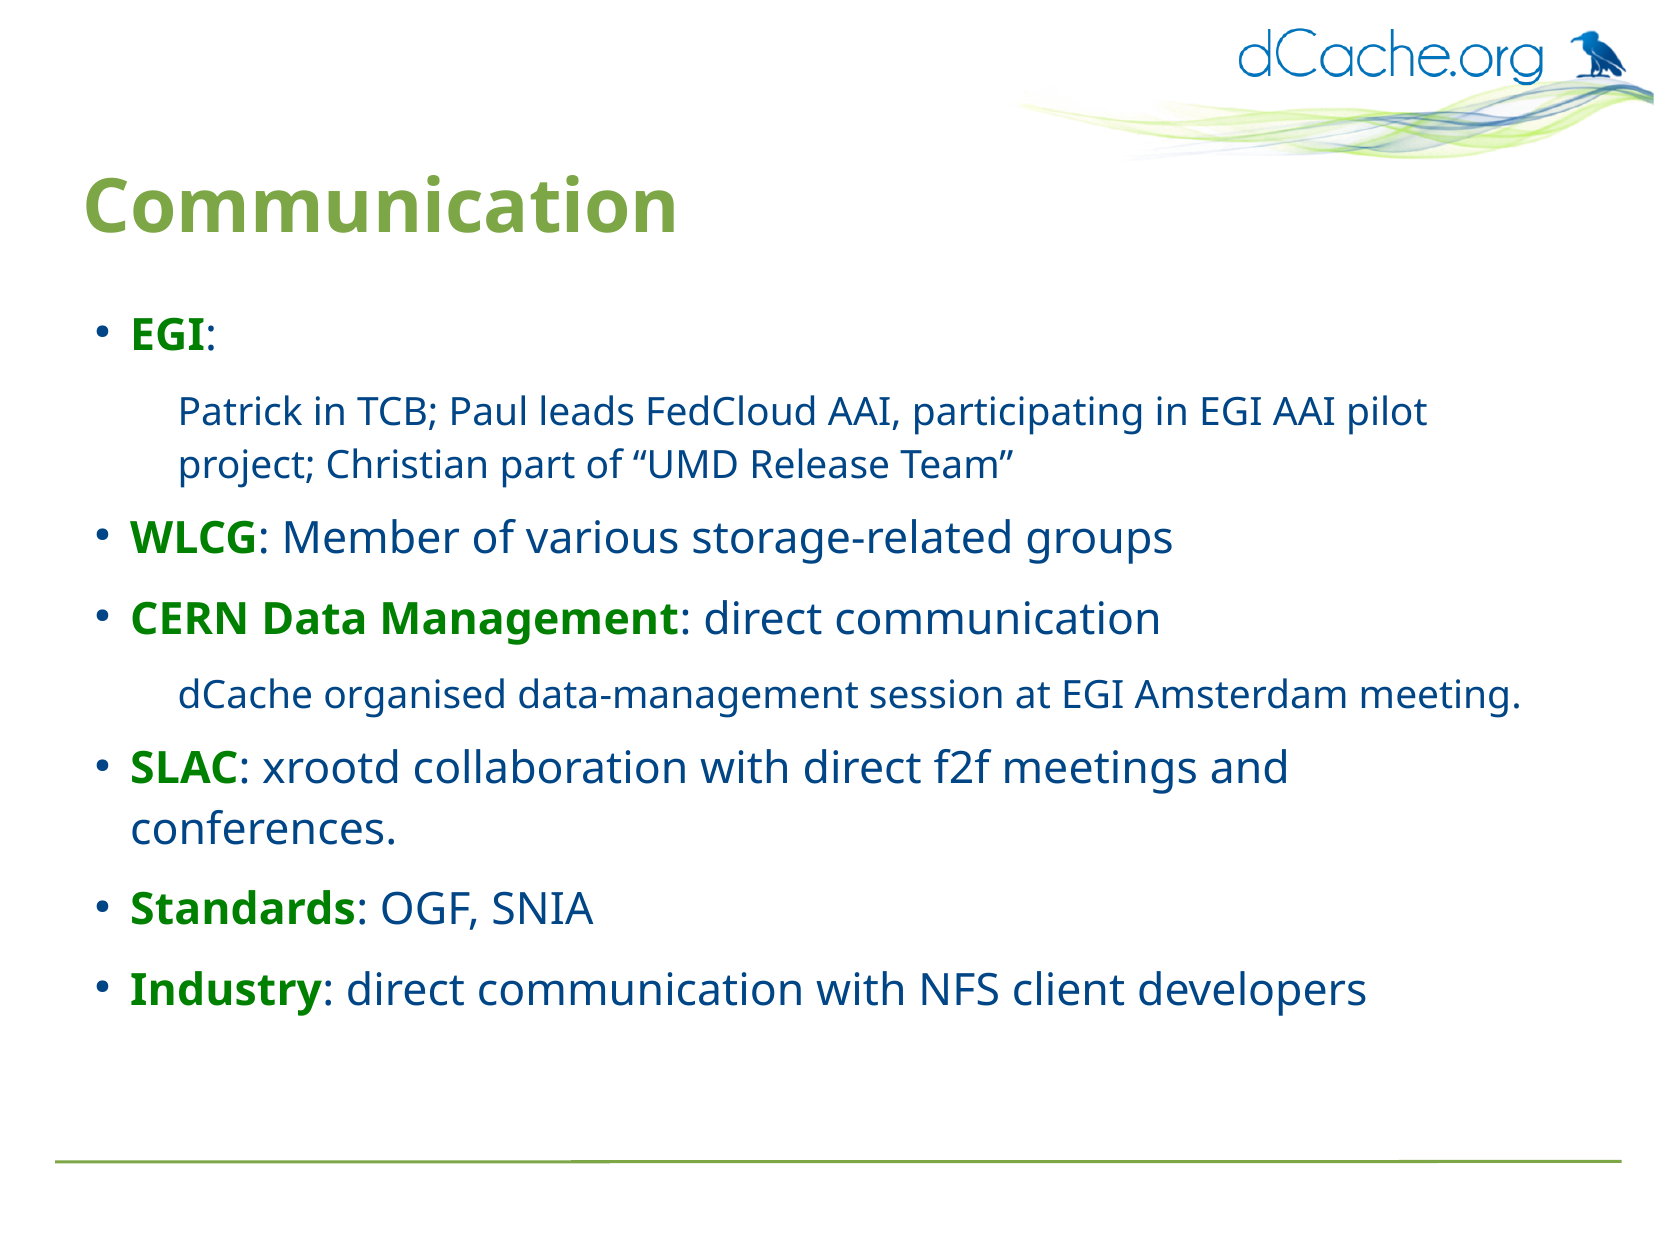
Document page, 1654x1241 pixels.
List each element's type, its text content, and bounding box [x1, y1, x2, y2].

title Communication [82, 155, 1605, 252]
list EGI: Patrick in TCB; Paul leads FedCloud AAI, participating in EGI AAI pilot project; Christian part of “UMD Release Team” WLCG: Member of various storage-related groups CERN Data Management: direct communication dCache organised data-management session at EGI Amsterdam meeting. SLAC: xrootd collaboration with direct f2f meetings and conferences. Standards: OGF, SNIA Industry: direct communication with NFS client developers [82, 302, 1571, 1023]
picture [956, 16, 1654, 169]
